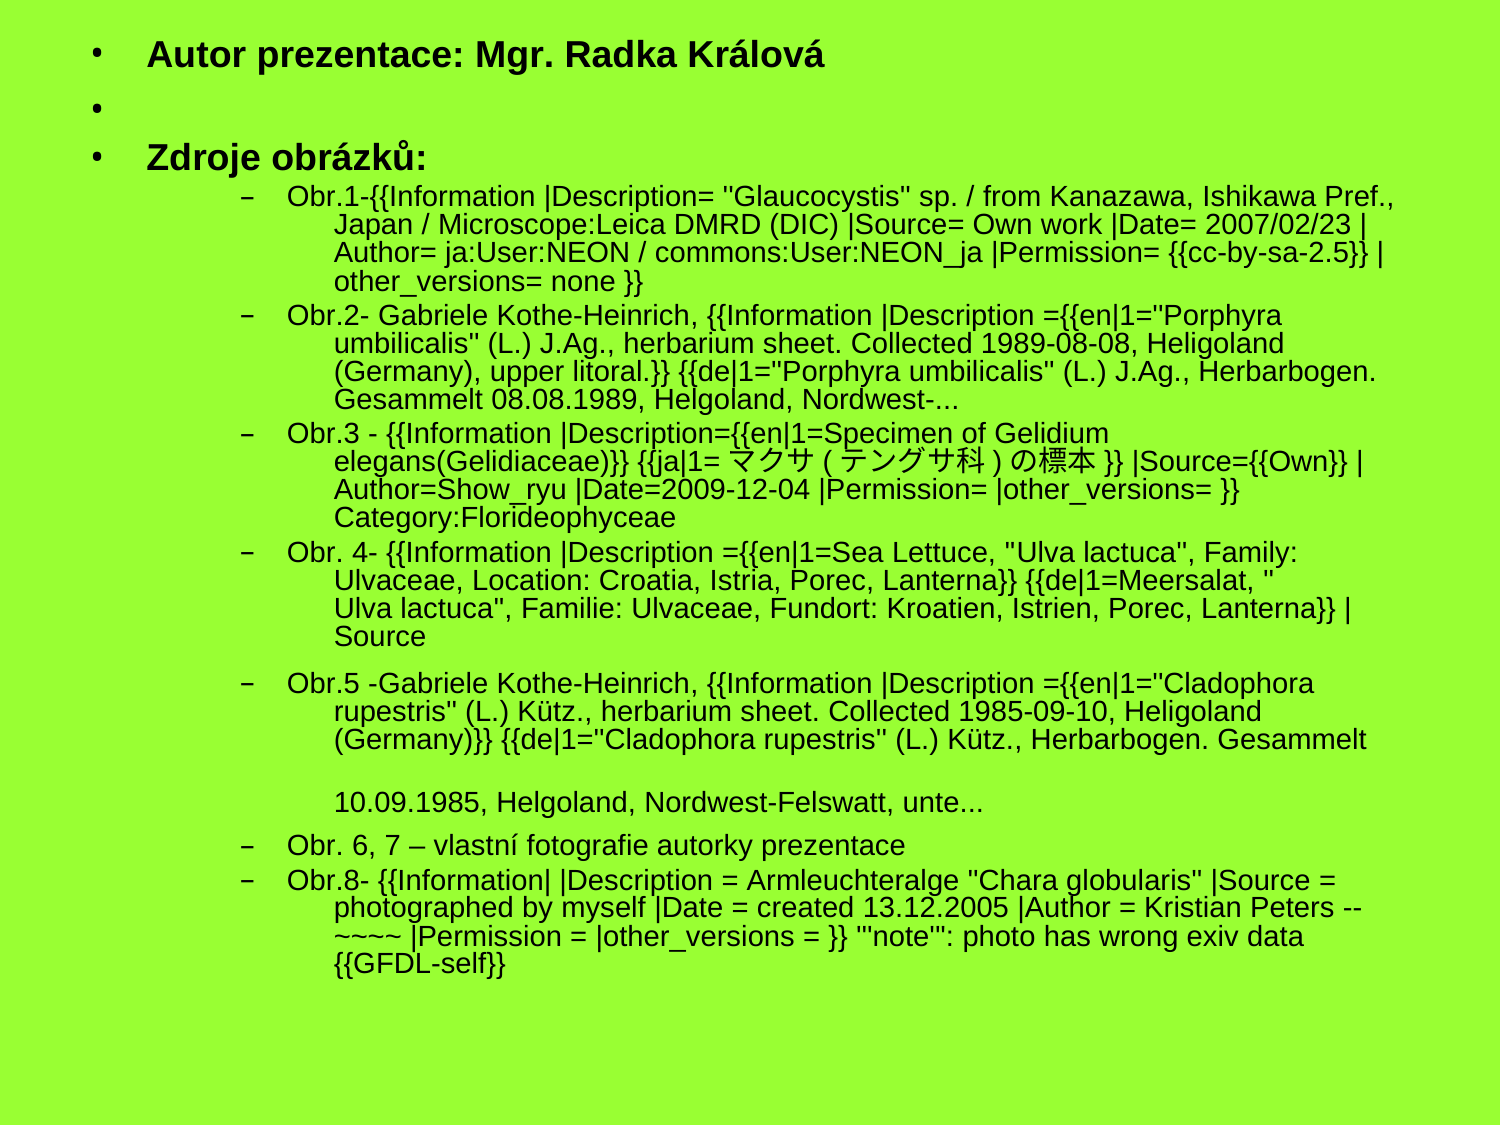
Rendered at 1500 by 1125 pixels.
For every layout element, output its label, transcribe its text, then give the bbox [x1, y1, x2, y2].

list Autor prezentace: Mgr. Radka Králová Zdroje obrázků: Obr.1-{{Information |Description= ''Glaucocystis'' sp. / from Kanazawa, Ishikawa Pref., Japan / Microscope:Leica DMRD (DIC) |Source= Own work |Date= 2007/02/23 |Author= ja:User:NEON / commons:User:NEON_ja |Permission= {{cc-by-sa-2.5}} |other_versions= none }} Obr.2- Gabriele Kothe-Heinrich, {{Information |Description ={{en|1=''Porphyra umbilicalis'' (L.) J.Ag., herbarium sheet. Collected 1989-08-08, Heligoland (Germany), upper litoral.}} {{de|1=''Porphyra umbilicalis'' (L.) J.Ag., Herbarbogen. Gesammelt 08.08.1989, Helgoland, Nordwest-... Obr.3 - {{Information |Description={{en|1=Specimen of Gelidium elegans(Gelidiaceae)}} {{ja|1=マクサ(テングサ科)の標本}} |Source={{Own}} |Author=Show_ryu |Date=2009-12-04 |Permission= |other_versions= }} Category:Florideophyceae Obr. 4- {{Information |Description ={{en|1=Sea Lettuce, ''Ulva lactuca'', Family: Ulvaceae, Location: Croatia, Istria, Porec, Lanterna}} {{de|1=Meersalat, ''Ulva lactuca'', Familie: Ulvaceae, Fundort: Kroatien, Istrien, Porec, Lanterna}} |Source Obr.5 -Gabriele Kothe-Heinrich, {{Information |Description ={{en|1=''Cladophora rupestris'' (L.) Kütz., herbarium sheet. Collected 1985-09-10, Heligoland (Germany)}} {{de|1=''Cladophora rupestris'' (L.) Kütz., Herbarbogen. Gesammelt 10.09.1985, Helgoland, Nordwest-Felswatt, unte... Obr. 6, 7 – vlastní fotografie autorky prezentace Obr.8- {{Information| |Description = Armleuchteralge ''Chara globularis'' |Source = photographed by myself |Date = created 13.12.2005 |Author = Kristian Peters -- ~~~~ |Permission = |other_versions = }} '''note''': photo has wrong exiv data {{GFDL-self}} [75, 31, 1426, 1005]
